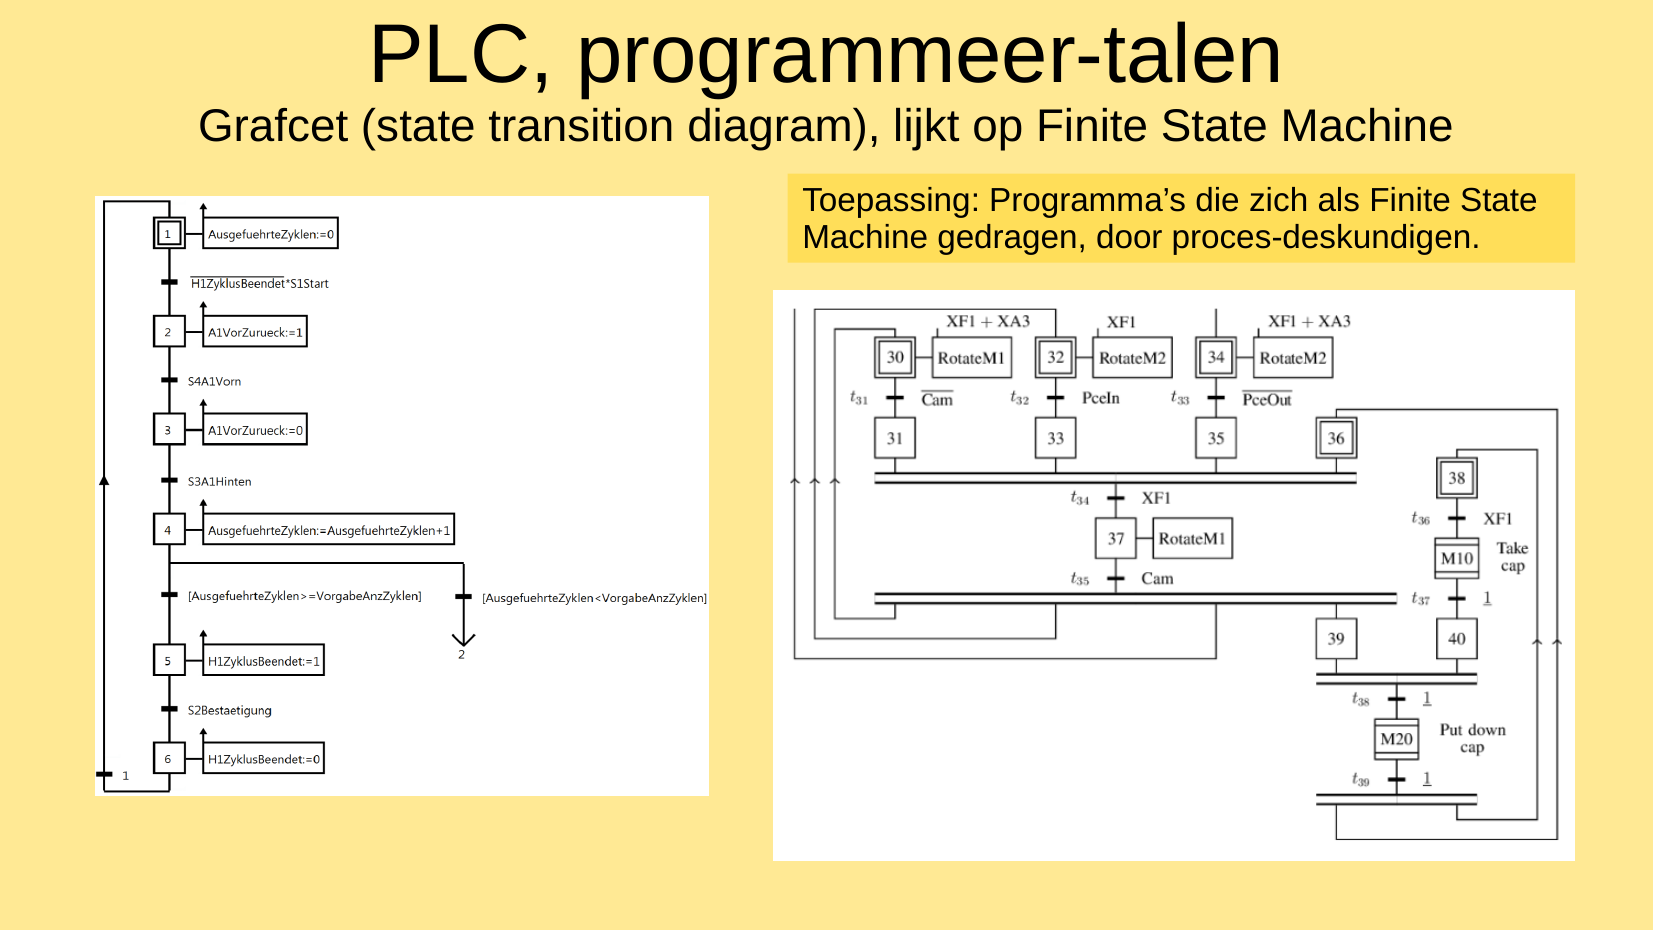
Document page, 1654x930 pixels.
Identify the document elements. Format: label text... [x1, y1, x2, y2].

text_box Toepassing: Programma’s die zich als Finite State Machine gedragen, door proces-deskundigen. [787, 173, 1576, 263]
picture [95, 196, 709, 796]
picture [773, 290, 1575, 861]
title PLC, programmeer-talen Grafcet (state transition diagram), lijkt op Finite State Machine [82, 0, 1571, 161]
